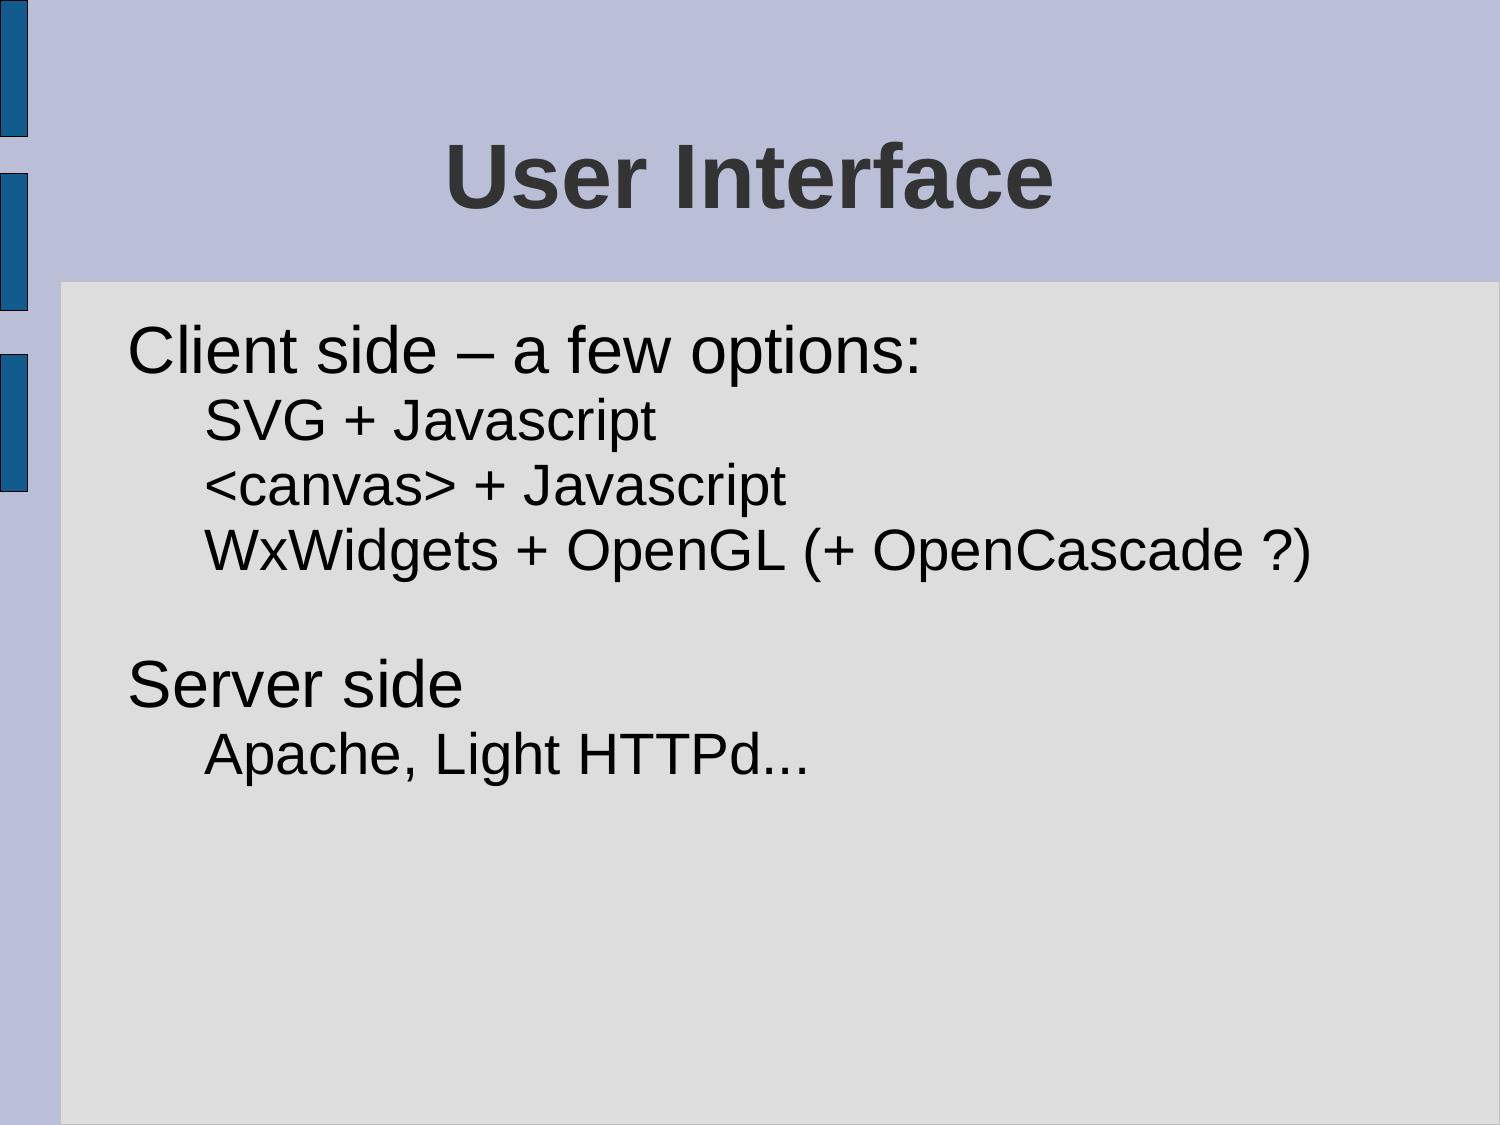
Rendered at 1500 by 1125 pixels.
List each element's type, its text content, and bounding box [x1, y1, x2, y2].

list Client side – a few options: SVG + Javascript <canvas> + Javascript WxWidgets + OpenGL (+ OpenCascade ?) Server side Apache, Light HTTPd... [110, 312, 1392, 1022]
title User Interface [110, 82, 1392, 271]
